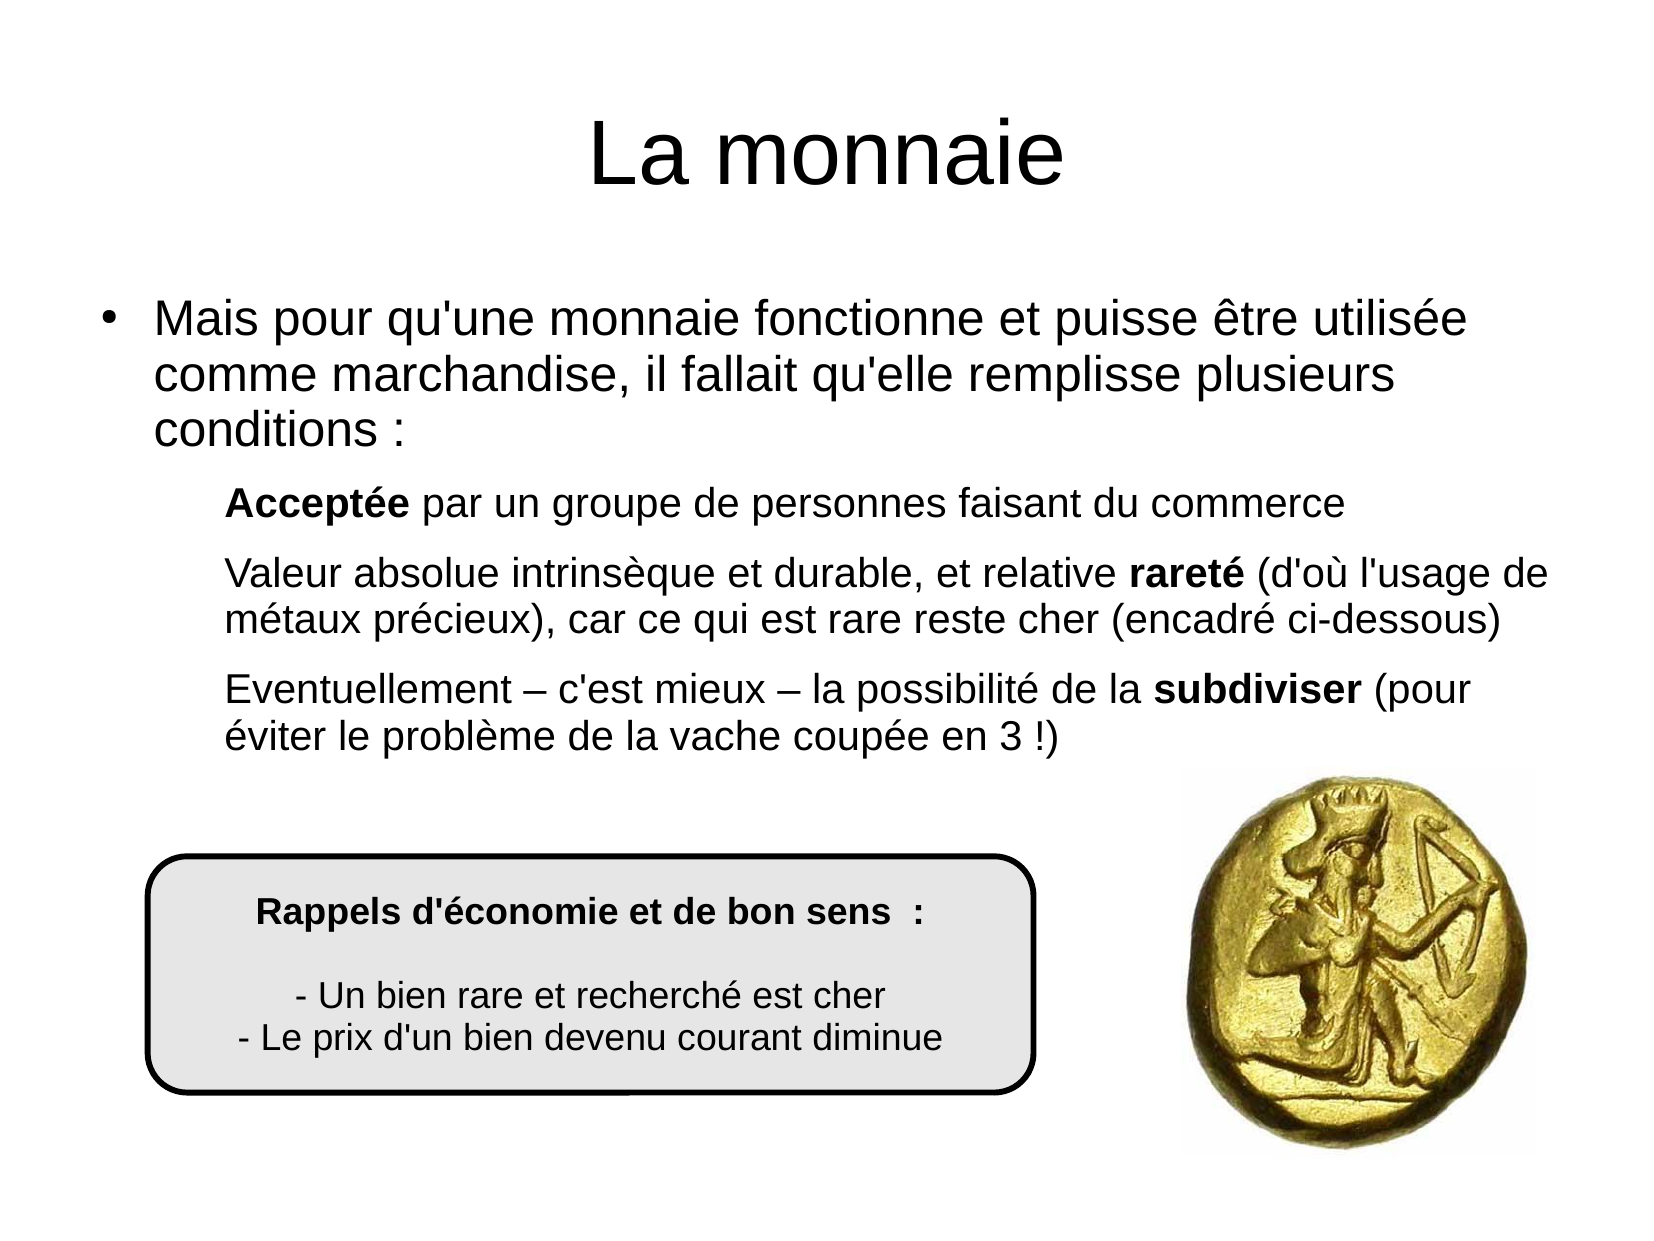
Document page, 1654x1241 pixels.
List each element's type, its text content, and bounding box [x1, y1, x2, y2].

list Mais pour qu'une monnaie fonctionne et puisse être utilisée comme marchandise, il fallait qu'elle remplisse plusieurs conditions : Acceptée par un groupe de personnes faisant du commerce Valeur absolue intrinsèque et durable, et relative rareté (d'où l'usage de métaux précieux), car ce qui est rare reste cher (encadré ci-dessous) Eventuellement – c'est mieux – la possibilité de la subdiviser (pour éviter le problème de la vache coupée en 3 !) [82, 290, 1571, 1137]
picture [1181, 767, 1536, 1159]
title La monnaie [82, 56, 1571, 250]
text_box Rappels d'économie et de bon sens : - Un bien rare et recherché est cher - Le prix d'un bien devenu courant diminue [147, 856, 1034, 1093]
